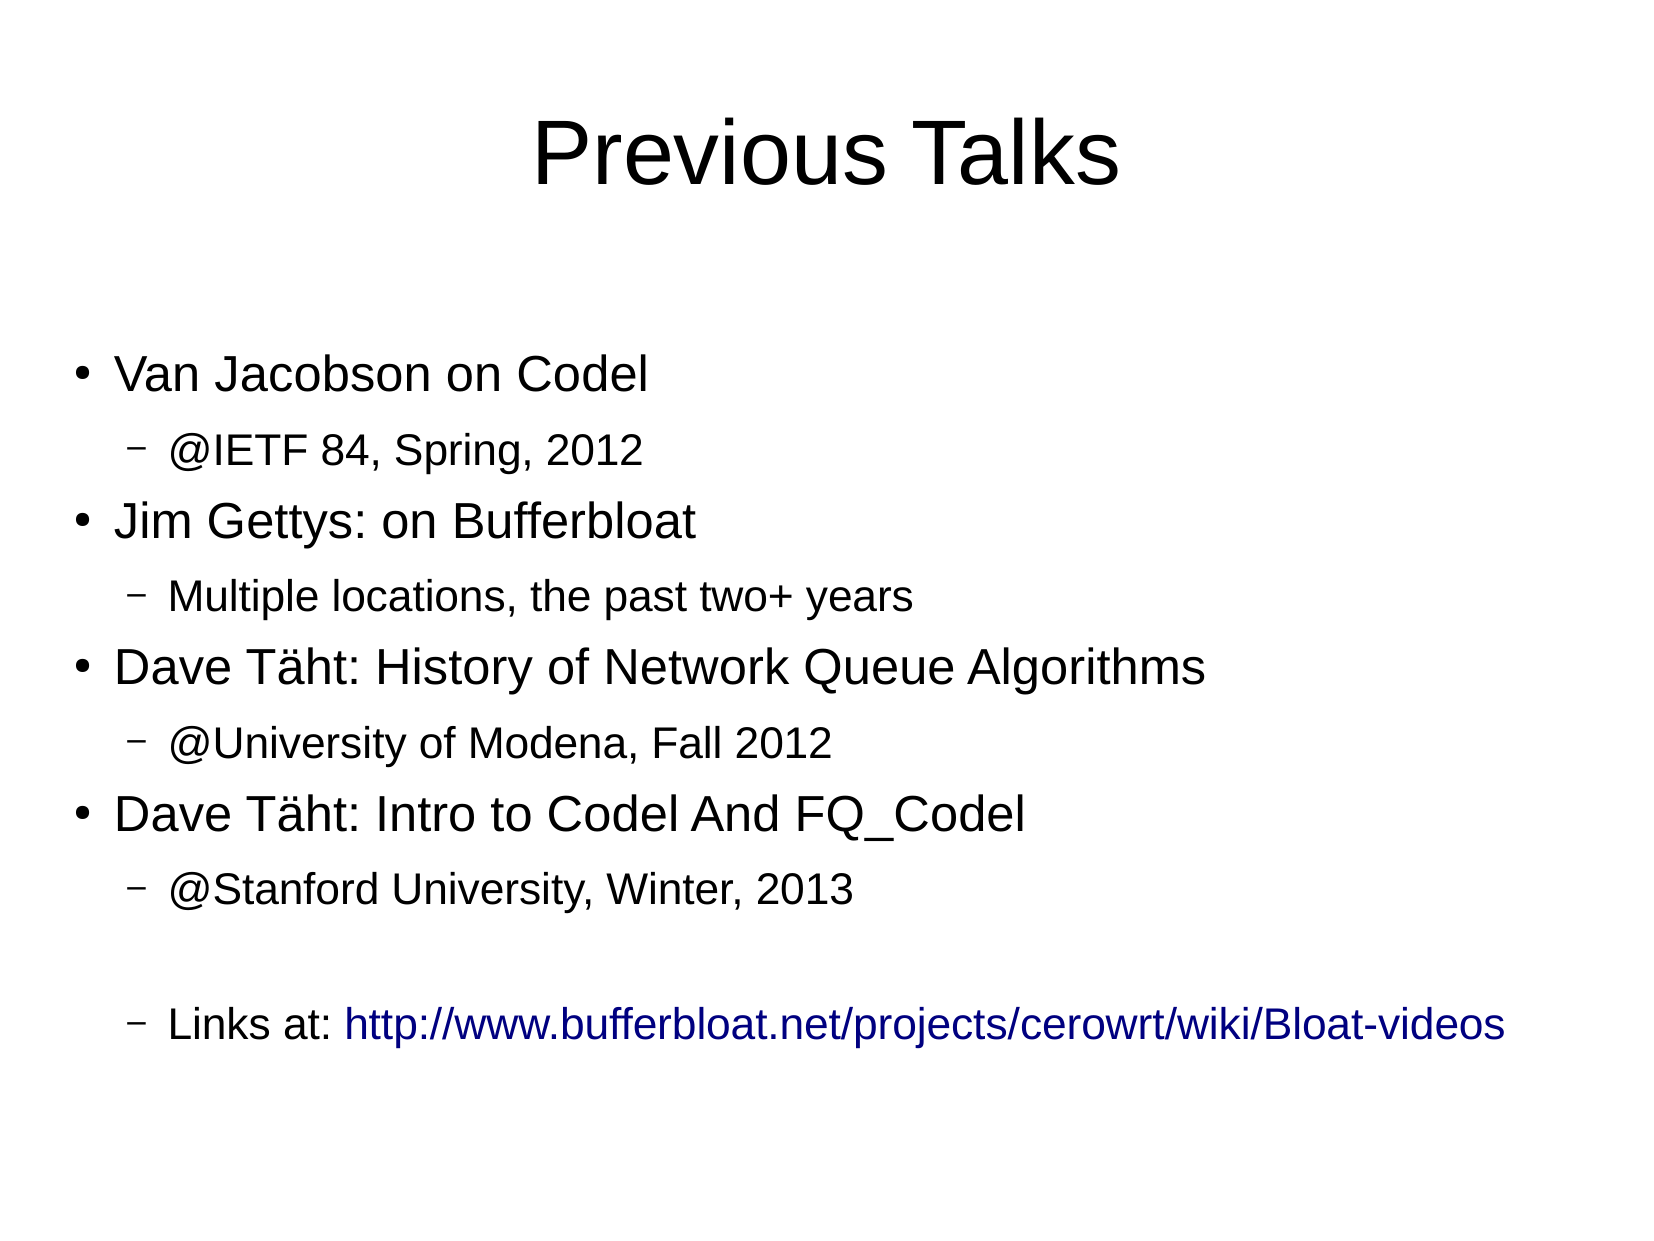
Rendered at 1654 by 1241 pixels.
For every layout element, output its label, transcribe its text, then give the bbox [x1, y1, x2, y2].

title Previous Talks [82, 49, 1571, 257]
list Van Jacobson on Codel @IETF 84, Spring, 2012 Jim Gettys: on Bufferbloat Multiple locations, the past two+ years Dave Täht: History of Network Queue Algorithms @University of Modena, Fall 2012 Dave Täht: Intro to Codel And FQ_Codel @Stanford University, Winter, 2013 Links at: http://www.bufferbloat.net/projects/cerowrt/wiki/Bloat-videos [60, 345, 1516, 1066]
